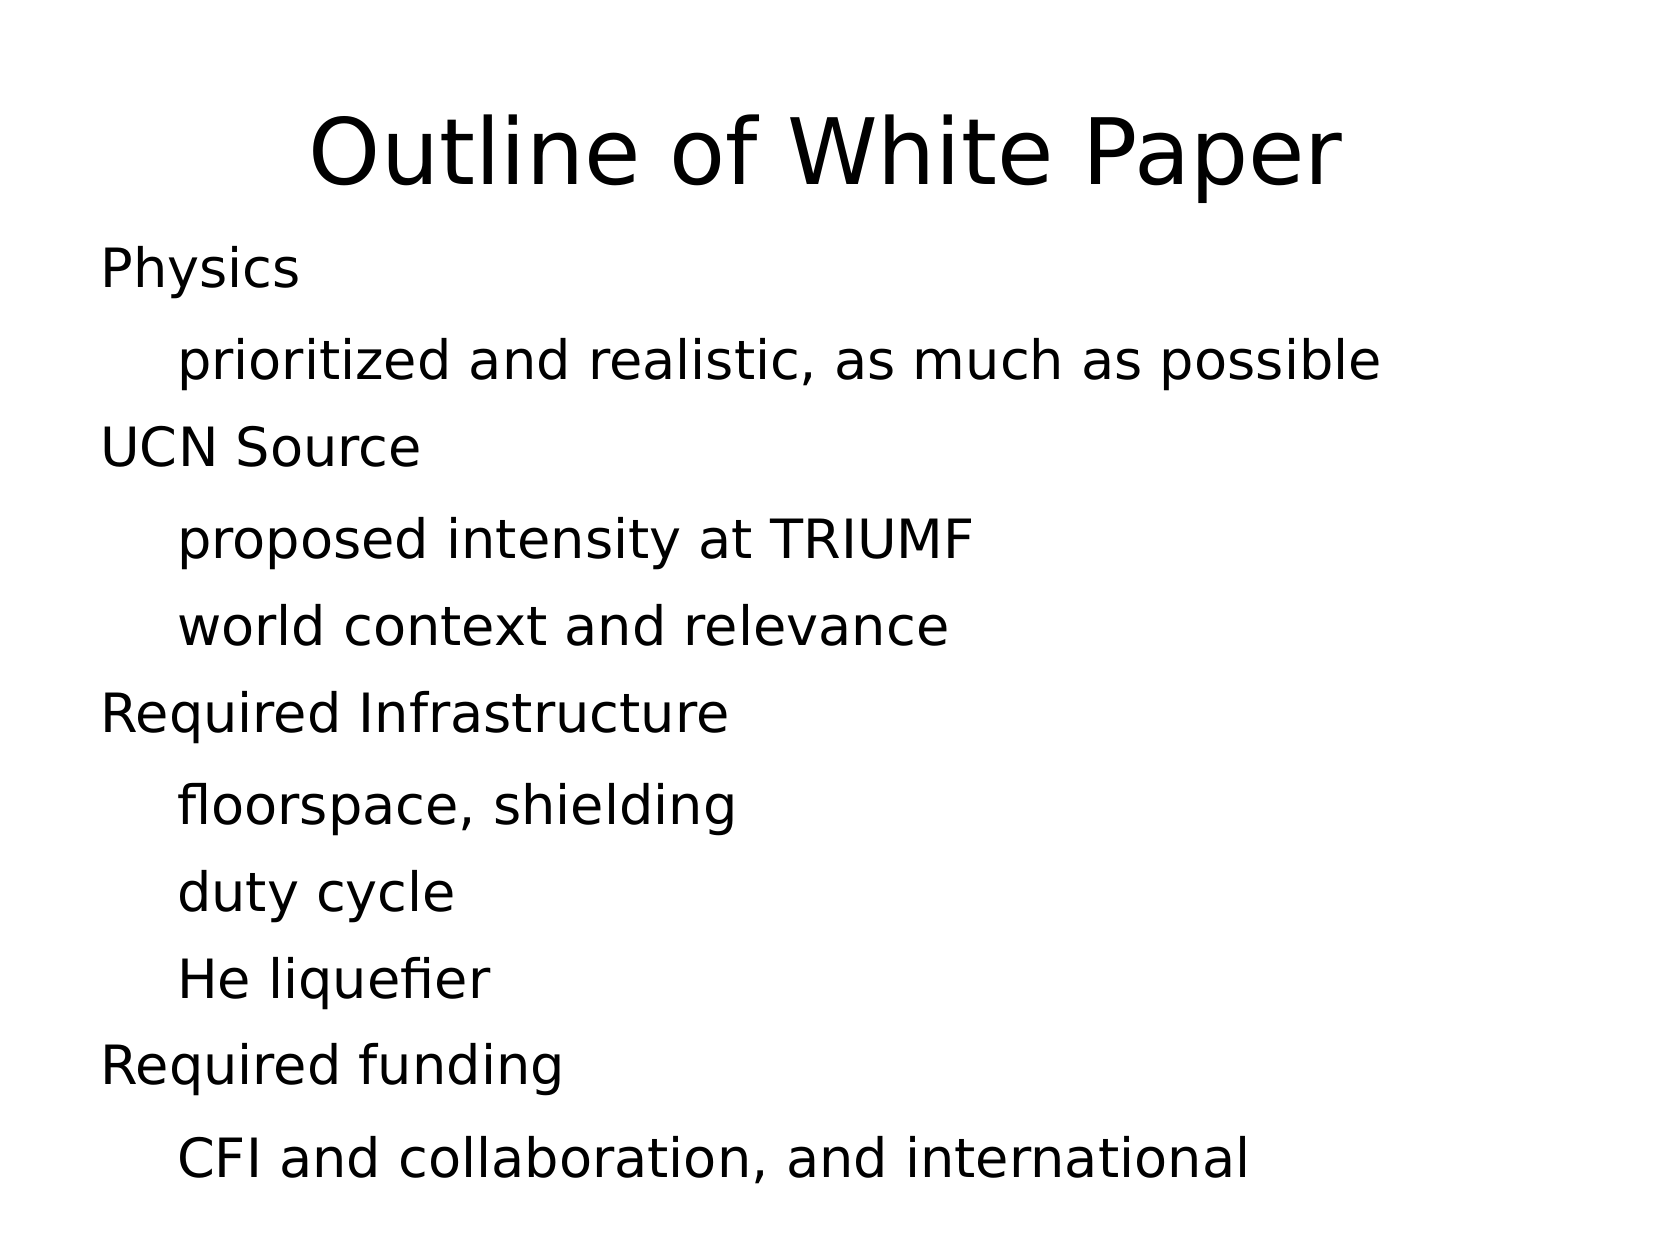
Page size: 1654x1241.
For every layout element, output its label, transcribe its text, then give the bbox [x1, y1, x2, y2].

list Physics prioritized and realistic, as much as possible UCN Source proposed intensity at TRIUMF world context and relevance Required Infrastructure floorspace, shielding duty cycle He liquefier Required funding CFI and collaboration, and international [82, 237, 1571, 1191]
title Outline of White Paper [82, 56, 1571, 237]
